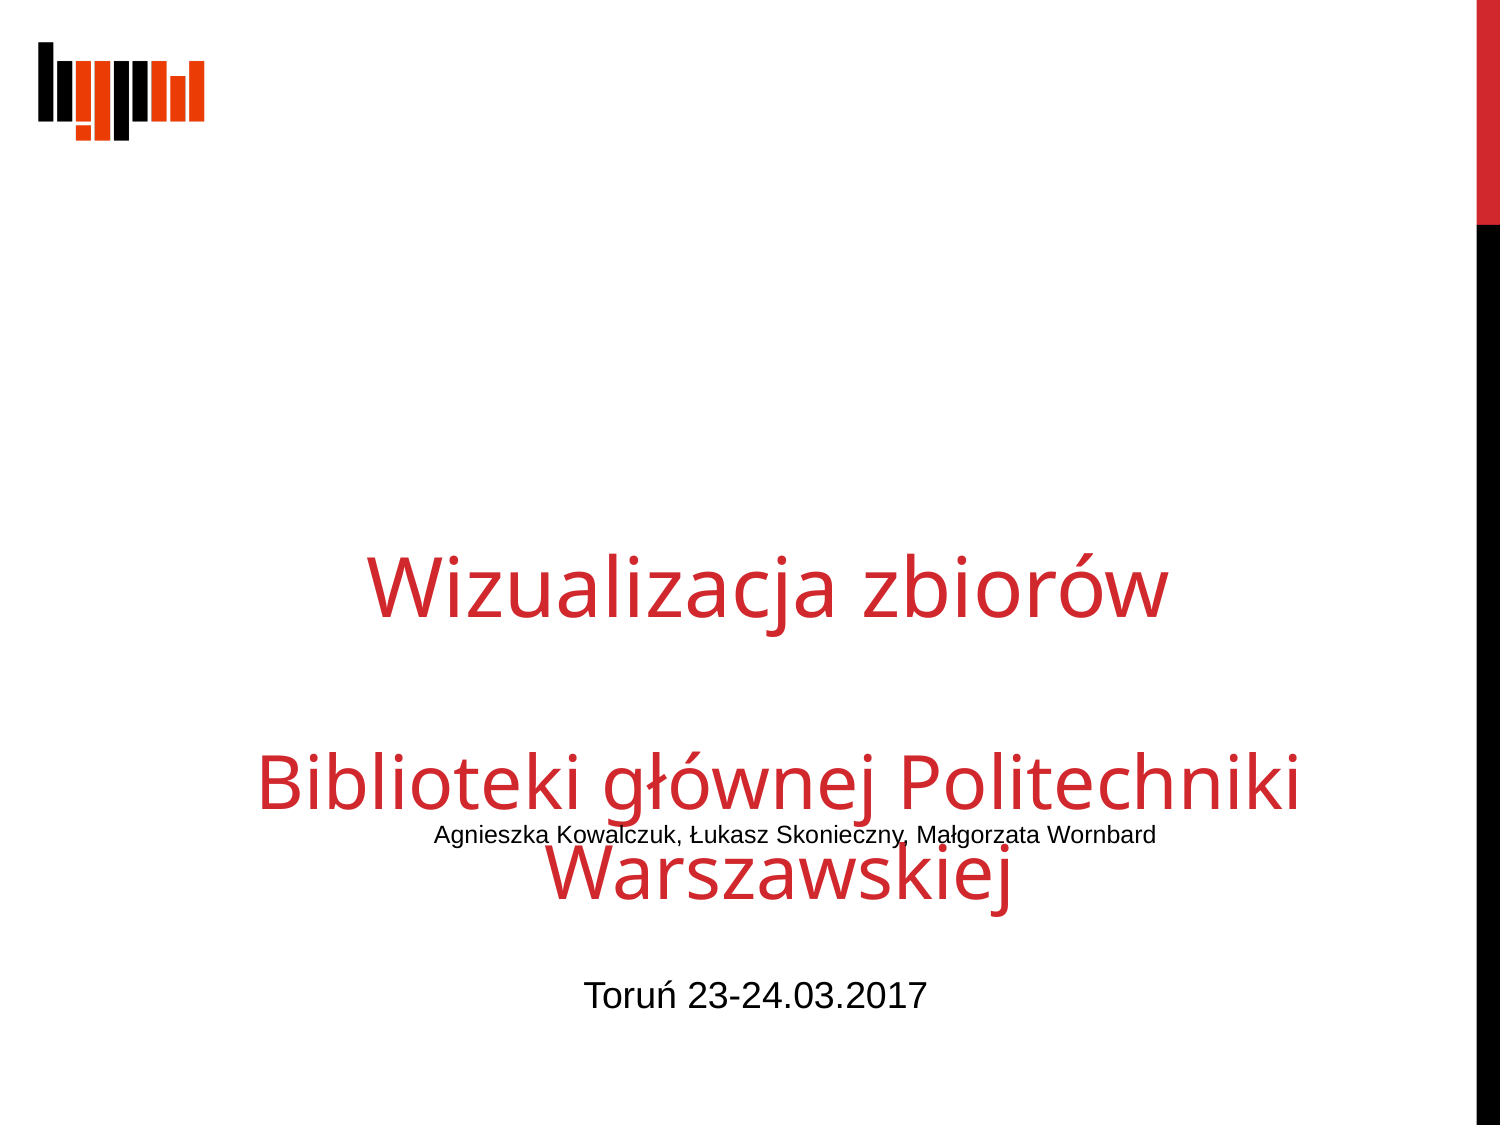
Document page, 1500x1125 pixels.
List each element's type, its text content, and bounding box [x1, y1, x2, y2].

title Wizualizacja zbiorów Biblioteki głównej Politechniki Warszawskiej [206, 527, 1353, 753]
picture [4, 8, 238, 174]
text_box Toruń 23-24.03.2017 [324, 964, 1187, 1024]
text_box Agnieszka Kowalczuk, Łukasz Skonieczny, Małgorzata Wornbard [419, 811, 1282, 856]
